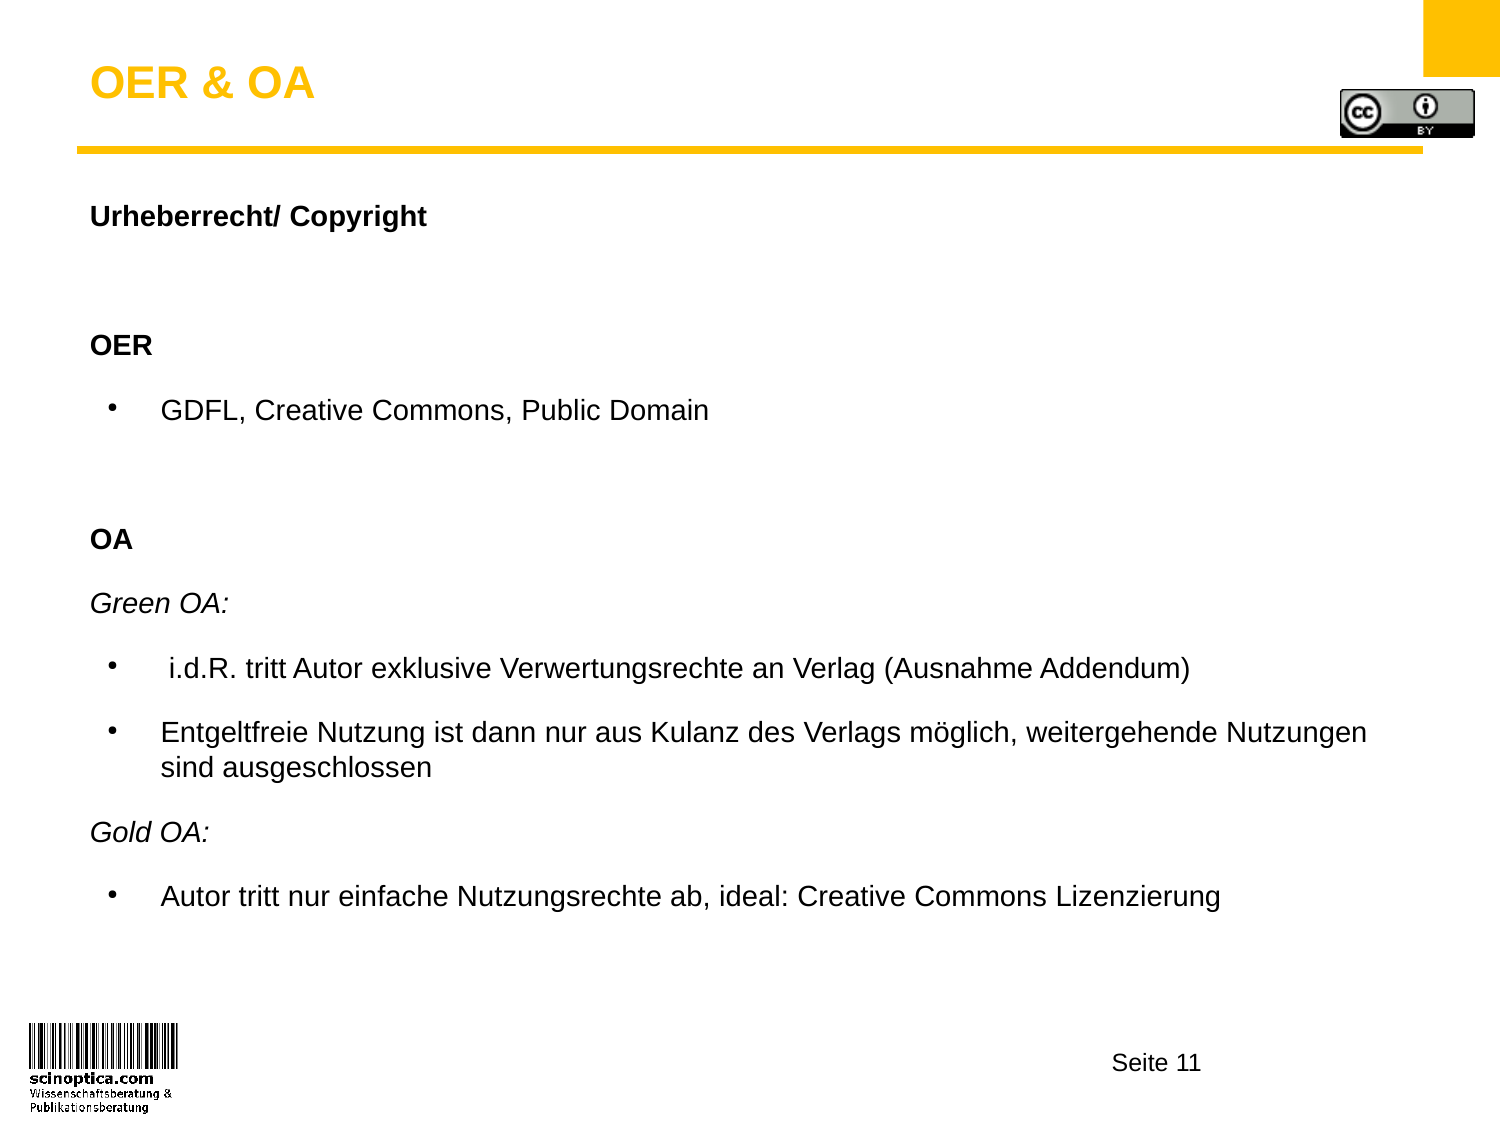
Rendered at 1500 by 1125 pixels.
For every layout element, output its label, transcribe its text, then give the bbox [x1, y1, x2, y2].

slide_number Seite <Nummer> [1096, 1039, 1447, 1118]
list Urheberrecht/ Copyright OER GDFL, Creative Commons, Public Domain OA Green OA: i.d.R. tritt Autor exklusive Verwertungsrechte an Verlag (Ausnahme Addendum) Entgeltfreie Nutzung ist dann nur aus Kulanz des Verlags möglich, weitergehende Nutzungen sind ausgeschlossen Gold OA: Autor tritt nur einfache Nutzungsrechte ab, ideal: Creative Commons Lizenzierung [75, 190, 1424, 1034]
picture [29, 1023, 178, 1116]
title OER & OA [75, 45, 1425, 161]
picture [1425, 89, 1475, 138]
